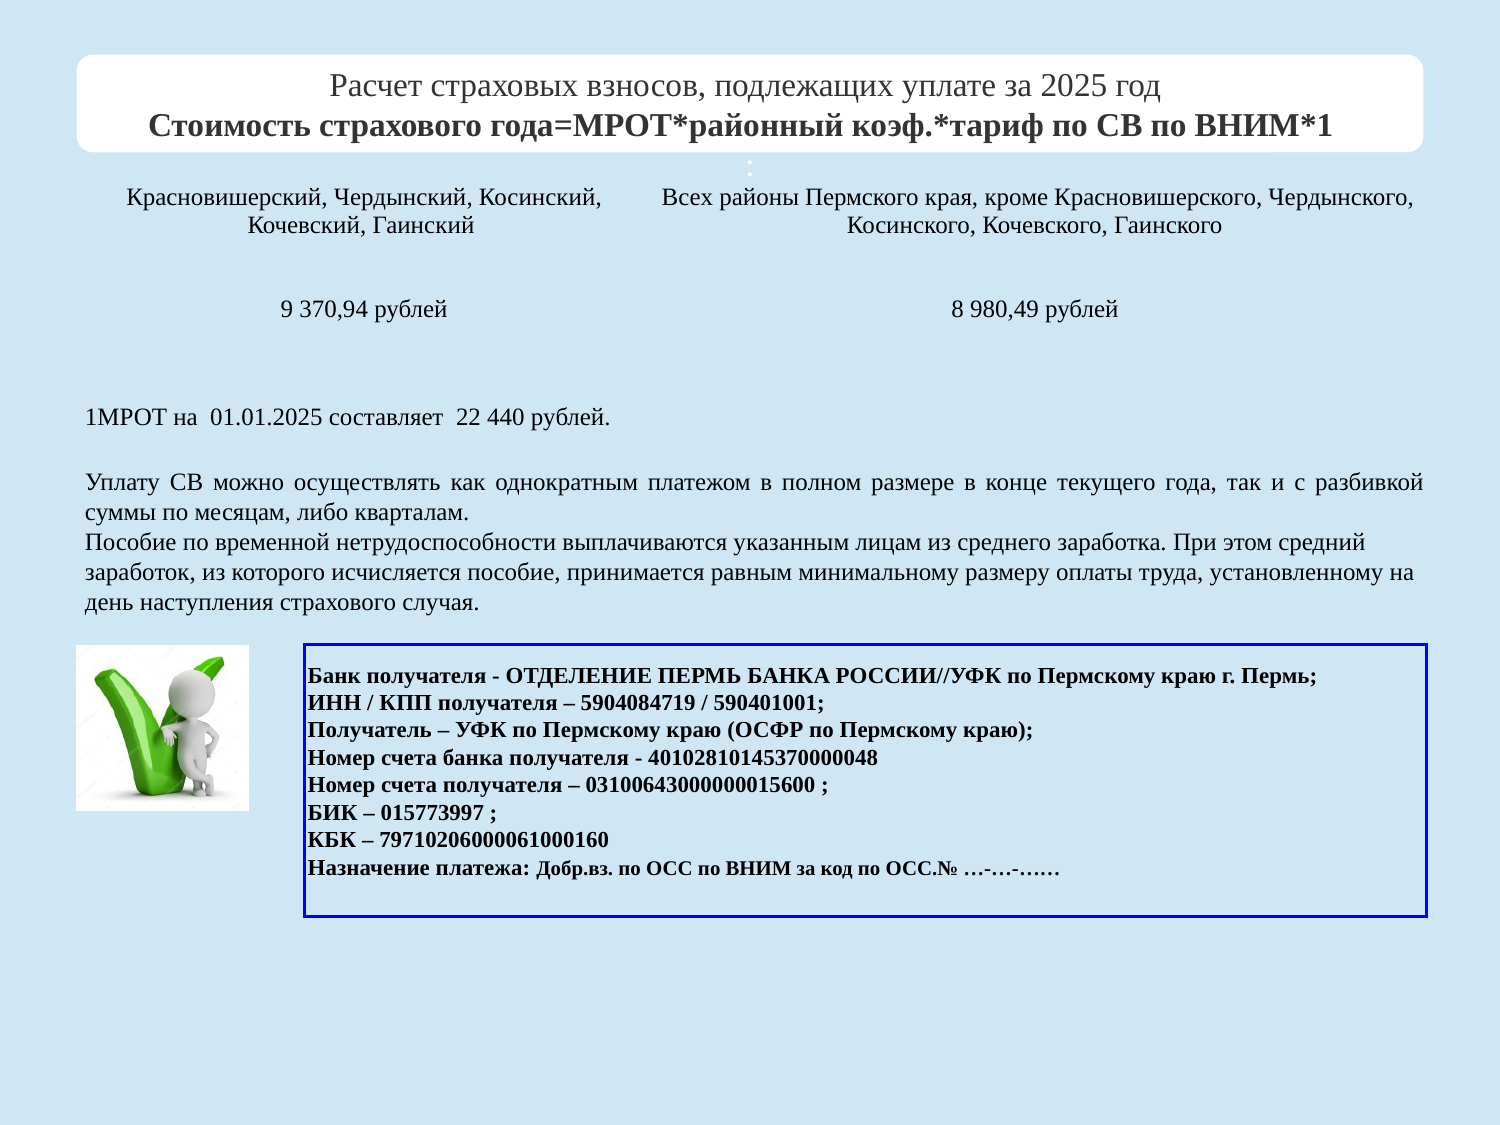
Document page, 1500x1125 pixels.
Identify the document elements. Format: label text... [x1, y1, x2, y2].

text_box Банк получателя - ОТДЕЛЕНИЕ ПЕРМЬ БАНКА РОССИИ//УФК по Пермскому краю г. Пермь; ИНН / КПП получателя – 5904084719 / 590401001; Получатель – УФК по Пермскому краю (ОСФР по Пермскому краю); Номер счета банка получателя - 40102810145370000048 Номер счета получателя – 03100643000000015600 ; БИК – 015773997 ; КБК – 79710206000061000160 Назначение платежа: Добр.вз. по ОСС по ВНИМ за код по ОСС.№ …-…-…… [306, 646, 1360, 915]
text_box Банк получателя - ОТДЕЛЕНИЕ ПЕРМЬ БАНКА РОССИИ//УФК по Пермскому краю г. Пермь; ИНН / КПП получателя – 5904084719 / 590401001; Получатель – УФК по Пермскому краю (ОСФР по Пермскому краю); Номер счета банка получателя - 40102810145370000048 Номер счета получателя – 03100643000000015600 ; БИК – 015773997 ; КБК – 79710206000061000160 Назначение платежа: Добр.вз. по ОСС по ВНИМ за код по ОСС.№ …-…-…… [292, 486, 1360, 928]
table_cell 9 370,94 рублей [82, 288, 647, 371]
table_header Всех районы Пермского края, кроме Красновишерского, Чердынского, Косинского, Кочевского, Гаинского [647, 176, 1430, 288]
text_box Уплату СВ можно осуществлять как однократным платежом в полном размере в конце текущего года, так и с разбивкой суммы по месяцам, либо кварталам. Пособие по временной нетрудоспособности выплачиваются указанным лицам из среднего заработка. При этом средний заработок, из которого исчисляется пособие, принимается равным минимальному размеру оплаты труда, установленному на день наступления страхового случая. [1360, 458, 1441, 623]
text_box Расчет страховых взносов, подлежащих уплате за 2025 год Стоимость страхового года=МРОТ*районный коэф.*тариф по СВ по ВНИМ*12 : [76, 54, 1424, 153]
picture [76, 645, 249, 811]
text_box Уплату СВ можно осуществлять как однократным платежом в полном размере в конце текущего года, так и с разбивкой суммы по месяцам, либо кварталам. Пособие по временной нетрудоспособности выплачиваются указанным лицам из среднего заработка. При этом средний заработок, из которого исчисляется пособие, принимается равным минимальному размеру оплаты труда, установленному на день наступления страхового случая. [70, 486, 292, 623]
table_header Красновишерский, Чердынский, Косинский, Кочевский, Гаинский [82, 176, 647, 288]
table_cell 8 980,49 рублей [647, 288, 1430, 371]
text_box 1МРОТ на 01.01.2025 составляет 22 440 рублей. [70, 340, 1407, 486]
